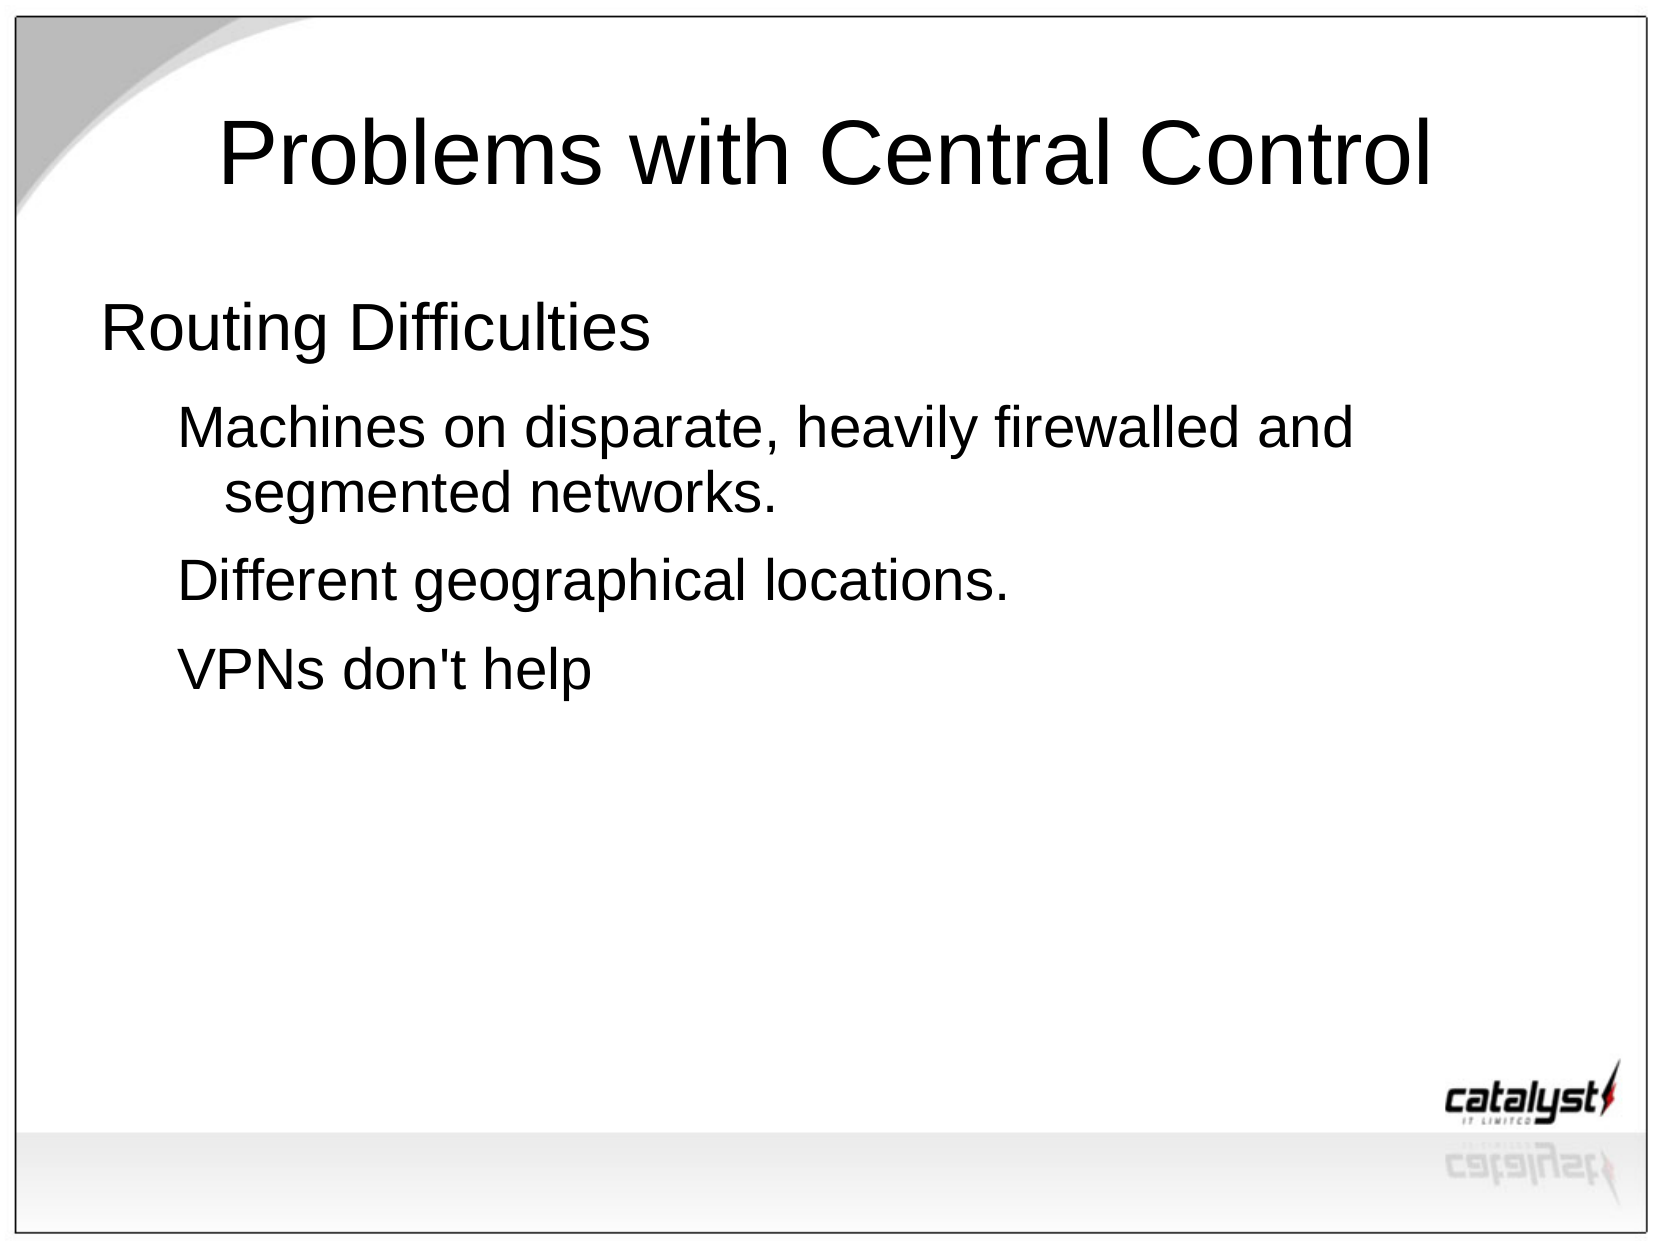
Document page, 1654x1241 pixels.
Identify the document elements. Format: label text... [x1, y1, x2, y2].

title Problems with Central Control [82, 56, 1571, 250]
picture [4, 5, 1654, 1241]
list Routing Difficulties Machines on disparate, heavily firewalled and segmented networks. Different geographical locations. VPNs don't help [82, 290, 1571, 1094]
